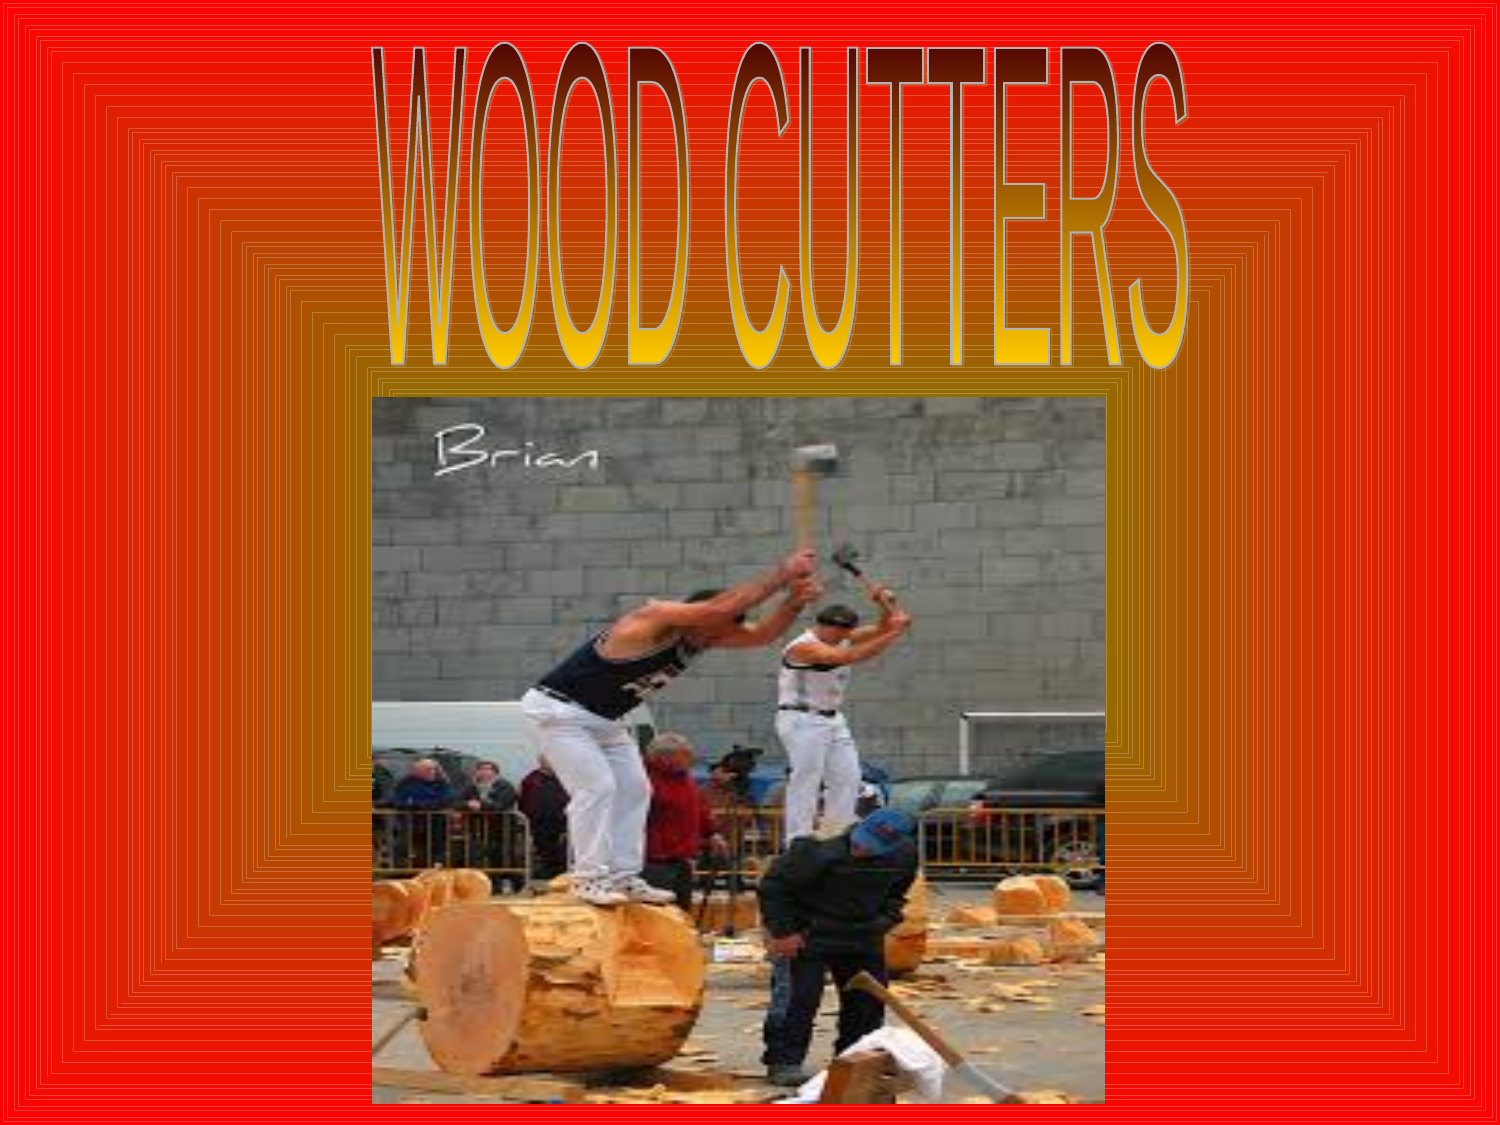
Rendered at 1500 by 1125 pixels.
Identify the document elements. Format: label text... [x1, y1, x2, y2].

picture [372, 397, 1105, 1104]
text_box WOOD CUTTERS [800, 47, 858, 368]
text_box WOOD CUTTERS [548, 42, 617, 368]
text_box WOOD CUTTERS [1061, 47, 1121, 364]
text_box WOOD CUTTERS [725, 42, 789, 368]
text_box WOOD CUTTERS [867, 47, 924, 364]
text_box WOOD CUTTERS [1129, 42, 1188, 368]
text_box WOOD CUTTERS [927, 47, 985, 364]
text_box WOOD CUTTERS [470, 42, 539, 368]
text_box WOOD CUTTERS [994, 47, 1049, 364]
text_box WOOD CUTTERS [629, 47, 689, 364]
text_box WOOD CUTTERS [372, 47, 466, 364]
